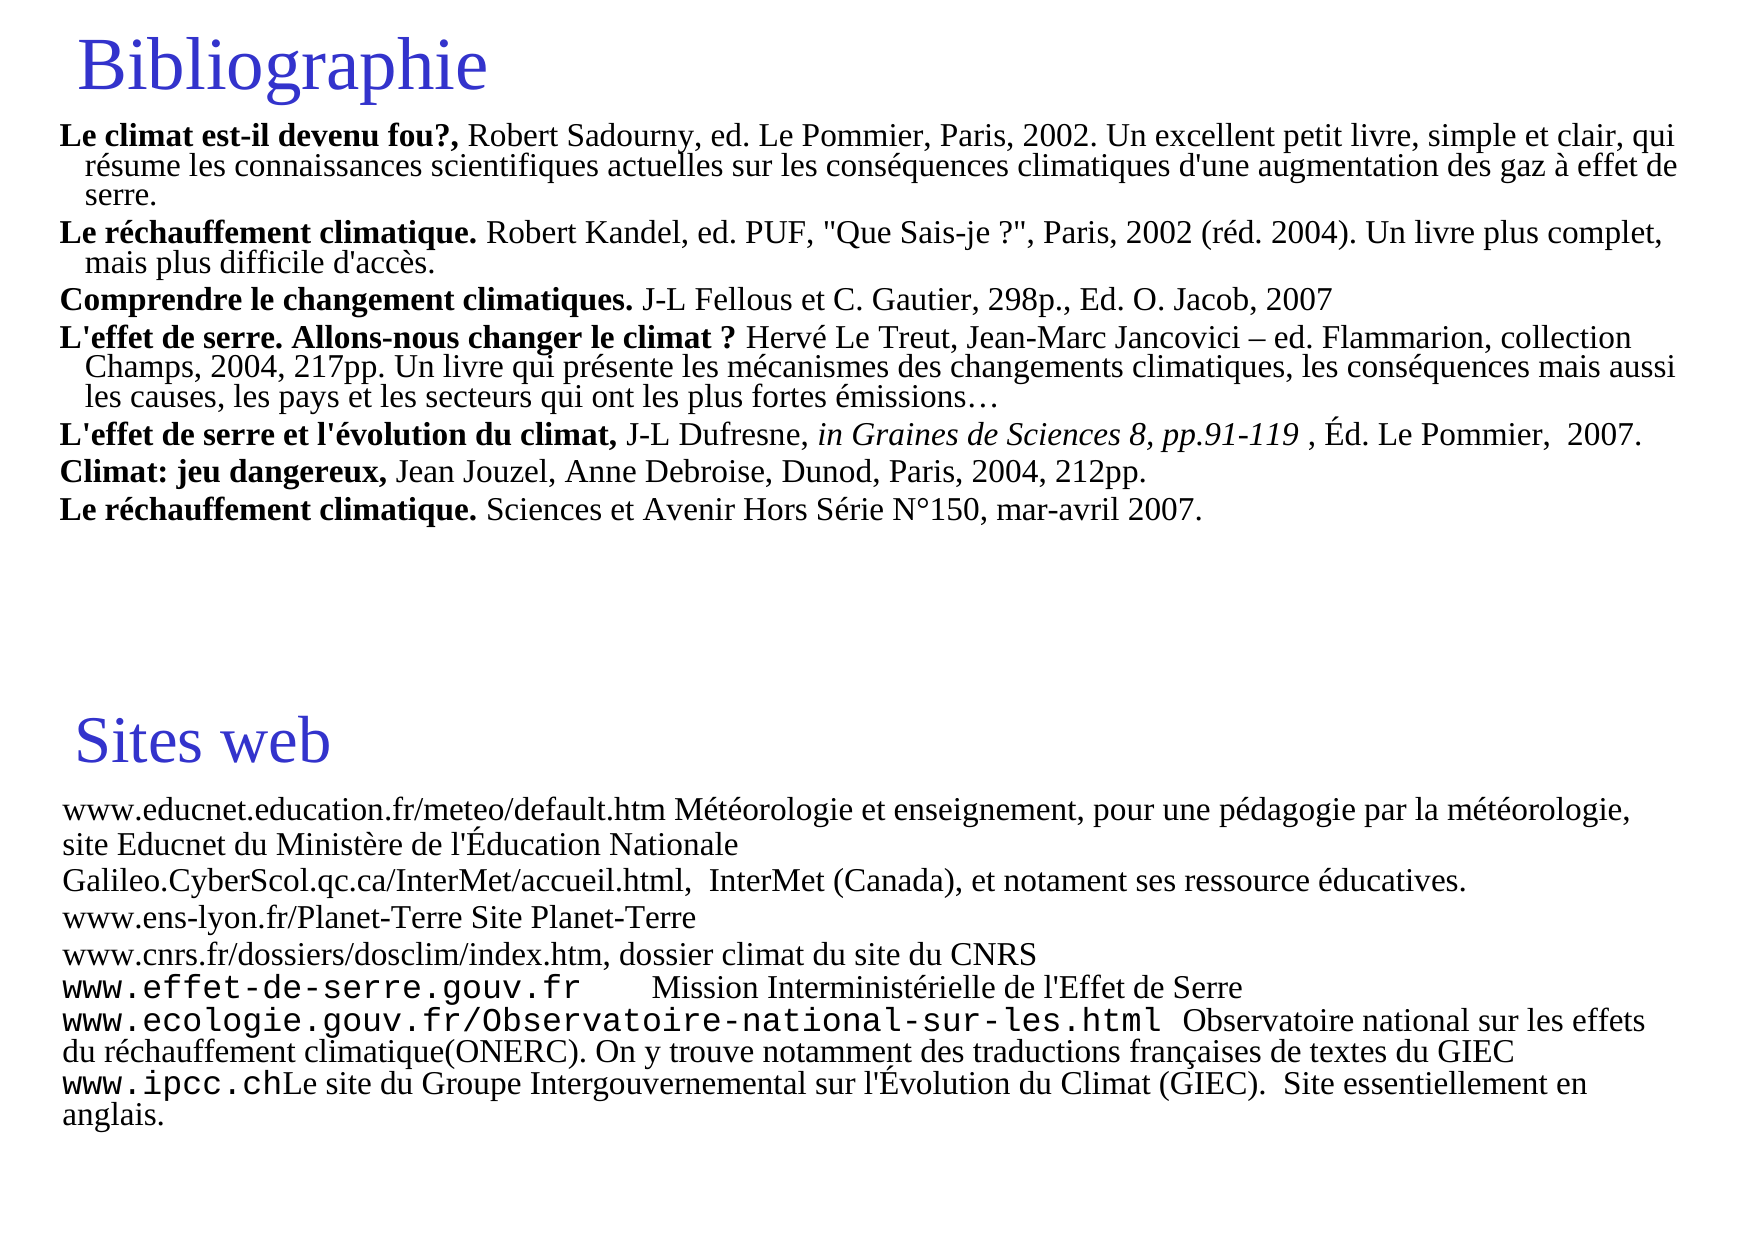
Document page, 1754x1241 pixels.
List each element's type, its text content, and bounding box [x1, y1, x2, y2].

text_box www.educnet.education.fr/meteo/default.htm Météorologie et enseignement, pour une pédagogie par la météorologie, site Educnet du Ministère de l'Éducation Nationale Galileo.CyberScol.qc.ca/InterMet/accueil.html, InterMet (Canada), et notament ses ressource éducatives. www.ens-lyon.fr/Planet-Terre Site Planet-Terre www.cnrs.fr/dossiers/dosclim/index.htm, dossier climat du site du CNRS www.effet-de-serre.gouv.fr Mission Interministérielle de l'Effet de Serre www.ecologie.gouv.fr/Observatoire-national-sur-les.html Observatoire national sur les effets du réchauffement climatique(ONERC). On y trouve notamment des traductions françaises de textes du GIEC www.ipcc.chLe site du Groupe Intergouvernemental sur l'Évolution du Climat (GIEC). Site essentiellement en anglais. [62, 792, 1650, 1132]
list Le climat est-il devenu fou?, Robert Sadourny, ed. Le Pommier, Paris, 2002. Un excellent petit livre, simple et clair, qui résume les connaissances scientifiques actuelles sur les conséquences climatiques d'une augmentation des gaz à effet de serre. Le réchauffement climatique. Robert Kandel, ed. PUF, "Que Sais-je ?", Paris, 2002 (réd. 2004). Un livre plus complet, mais plus difficile d'accès. Comprendre le changement climatiques. J-L Fellous et C. Gautier, 298p., Ed. O. Jacob, 2007 L'effet de serre. Allons-nous changer le climat ? Hervé Le Treut, Jean-Marc Jancovici – ed. Flammarion, collection Champs, 2004, 217pp. Un livre qui présente les mécanismes des changements climatiques, les conséquences mais aussi les causes, les pays et les secteurs qui ont les plus fortes émissions… L'effet de serre et l'évolution du climat, J-L Dufresne, in Graines de Sciences 8, pp.91-119 , Éd. Le Pommier, 2007. Climat: jeu dangereux, Jean Jouzel, Anne Debroise, Dunod, Paris, 2004, 212pp. Le réchauffement climatique. Sciences et Avenir Hors Série N°150, mar-avril 2007. [44, 115, 1708, 656]
text_box Sites web [59, 698, 1451, 785]
title Bibliographie [62, 6, 1521, 115]
